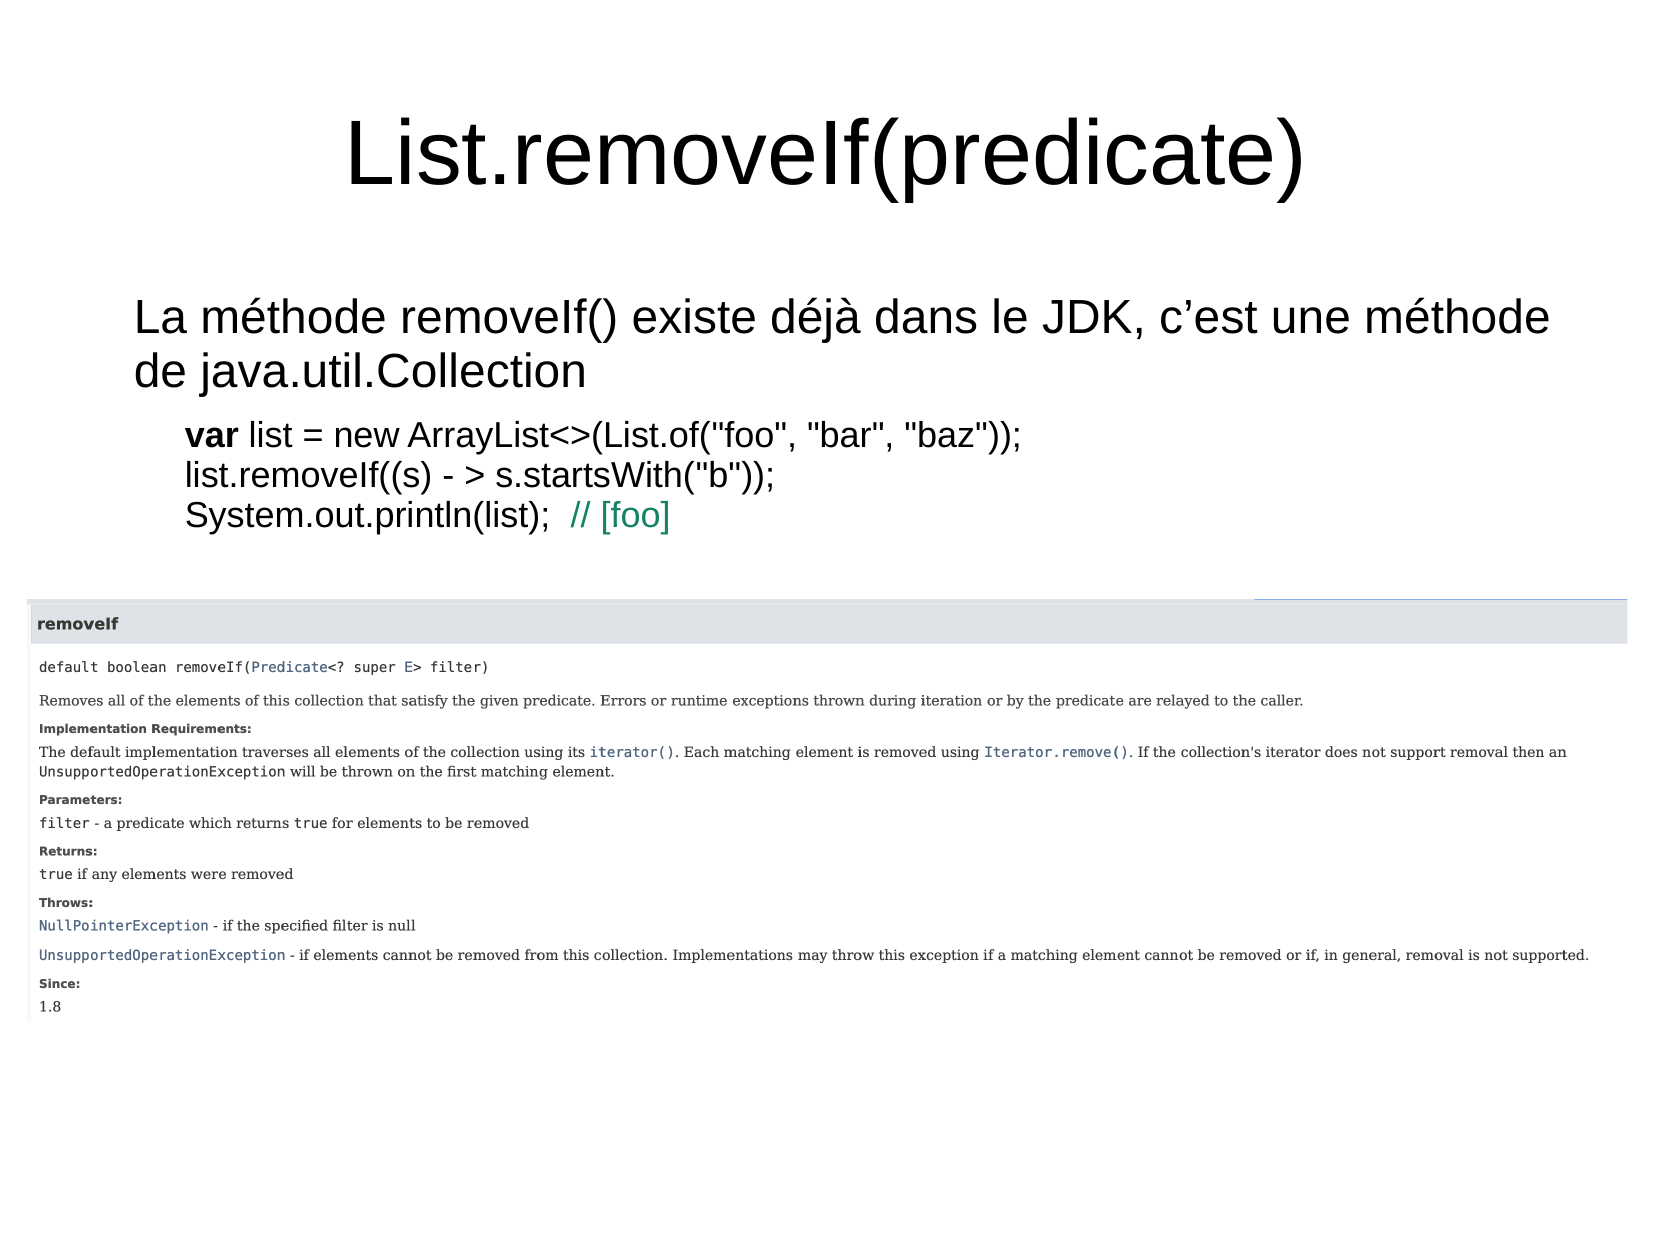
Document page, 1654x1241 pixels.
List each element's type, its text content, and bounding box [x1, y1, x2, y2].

title List.removeIf(predicate) [82, 49, 1571, 257]
picture [26, 599, 1628, 1022]
list La méthode removeIf() existe déjà dans le JDK, c’est une méthode de java.util.Collection var list = new ArrayList<>(List.of("foo", "bar", "baz")); list.removeIf((s) - > s.startsWith("b")); System.out.println(list); // [foo] [82, 290, 1571, 586]
